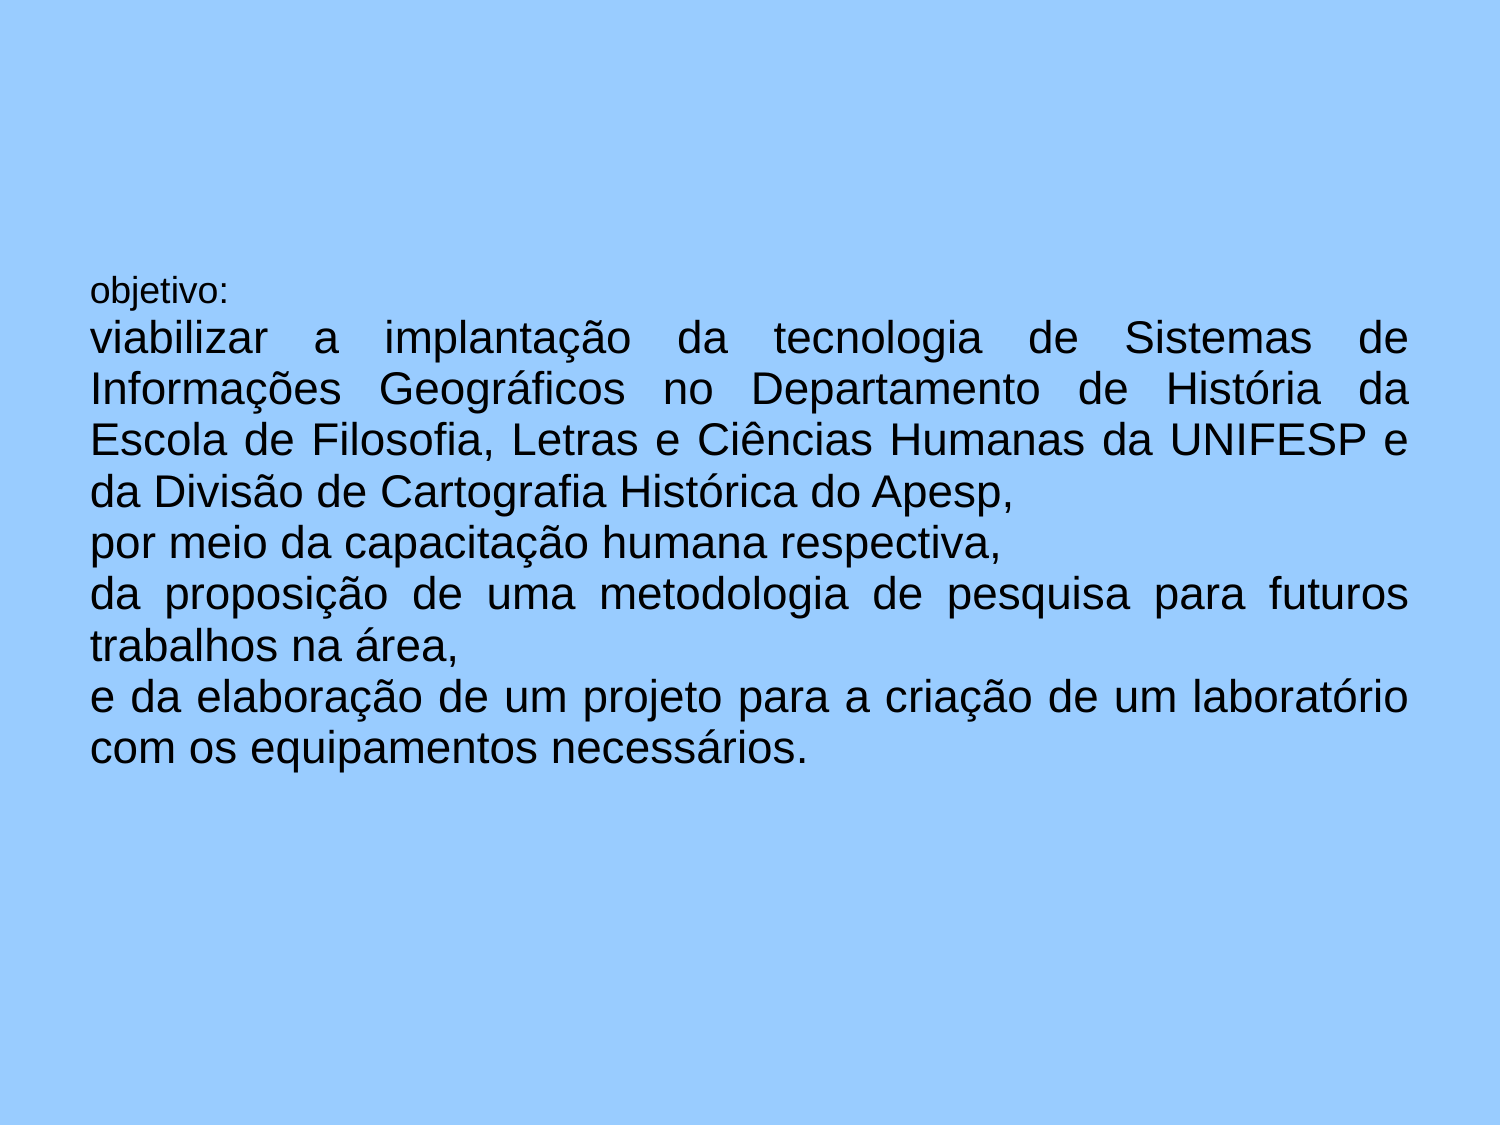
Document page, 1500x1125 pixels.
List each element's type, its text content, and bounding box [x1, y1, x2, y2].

text_box objetivo: viabilizar a implantação da tecnologia de Sistemas de Informações Geográficos no Departamento de História da Escola de Filosofia, Letras e Ciências Humanas da UNIFESP e da Divisão de Cartografia Histórica do Apesp, por meio da capacitação humana respectiva, da proposição de uma metodologia de pesquisa para futuros trabalhos na área, e da elaboração de um projeto para a criação de um laboratório com os equipamentos necessários. [75, 262, 1425, 1125]
